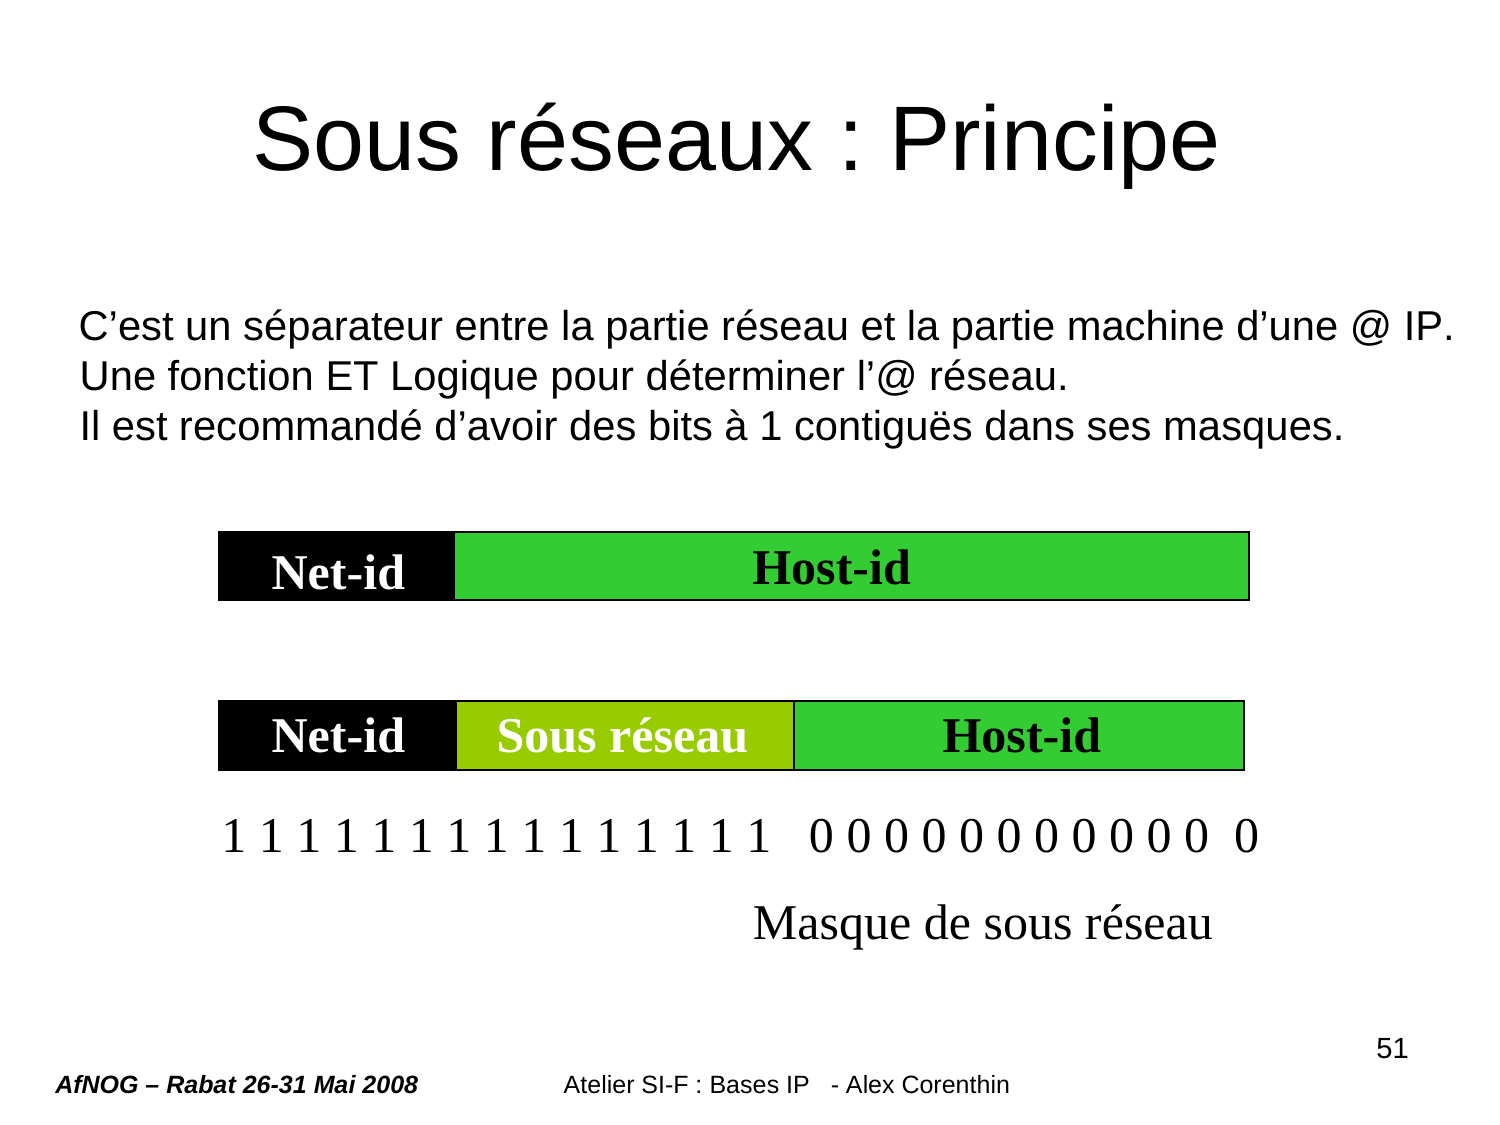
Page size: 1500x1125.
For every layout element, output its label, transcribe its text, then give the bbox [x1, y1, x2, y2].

text_box [453, 531, 737, 601]
text_box Masque de sous réseau [738, 881, 1254, 957]
text_box Net-id [256, 532, 611, 638]
text_box [836, 701, 927, 770]
text_box C’est un séparateur entre la partie réseau et la partie machine d’une @ IP. Une fonction ET Logique pour déterminer l’@ réseau. Il est recommandé d’avoir des bits à 1 contiguës dans ses masques. [53, 290, 1471, 507]
text_box Net-id [256, 694, 481, 794]
text_box Host-id [927, 694, 1282, 794]
text_box [218, 531, 452, 601]
text_box [218, 701, 256, 770]
title Sous réseaux : Principe [75, 45, 1426, 233]
text_box Host-id [737, 527, 1092, 633]
text_box [1092, 531, 1249, 601]
text_box 1 1 1 1 1 1 1 1 1 1 1 1 1 1 1 0 0 0 0 0 0 0 0 0 0 0 0 [206, 794, 1307, 870]
text_box Sous réseau [481, 694, 836, 794]
